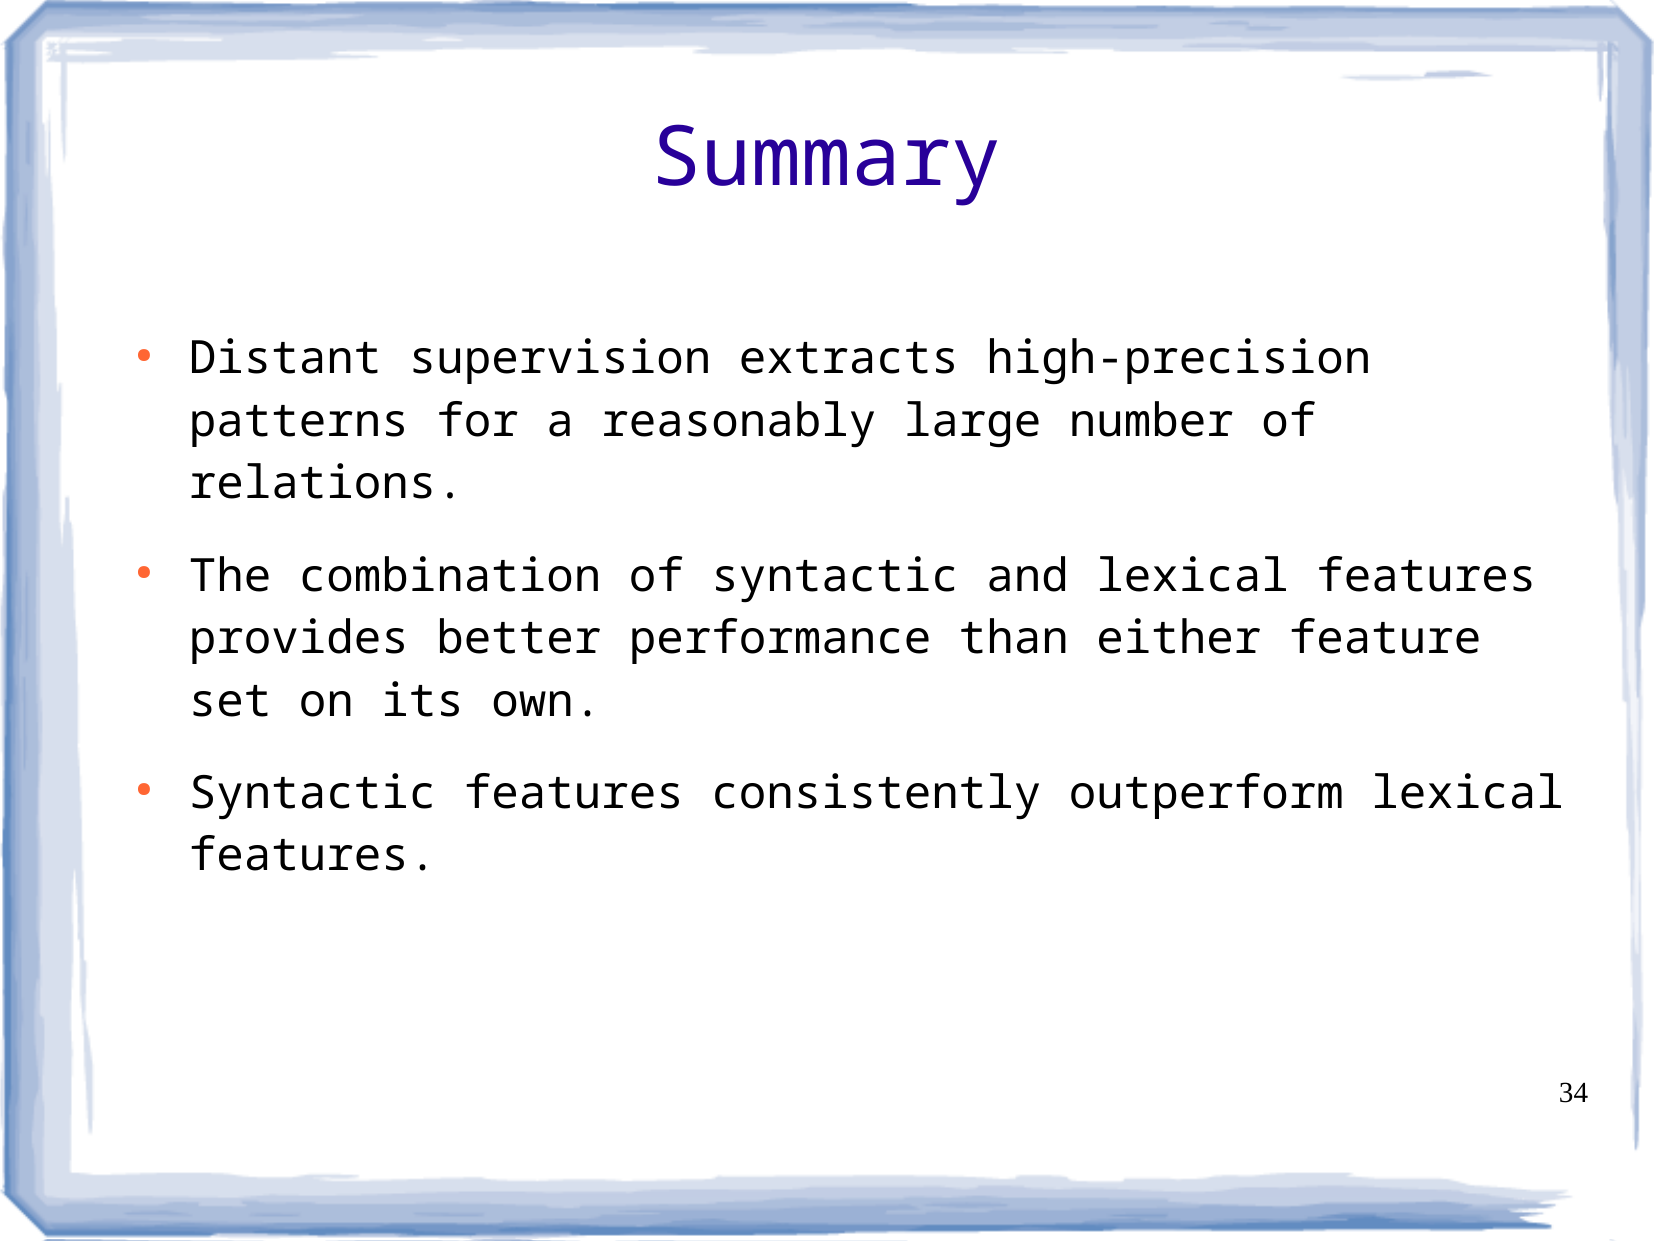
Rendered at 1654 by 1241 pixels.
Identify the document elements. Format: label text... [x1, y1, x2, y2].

picture [0, 0, 1654, 1241]
list Distant supervision extracts high-precision patterns for a reasonably large number of relations. The combination of syntactic and lexical features provides better performance than either feature set on its own. Syntactic features consistently outperform lexical features. [118, 324, 1571, 1045]
title Summary [82, 49, 1571, 257]
